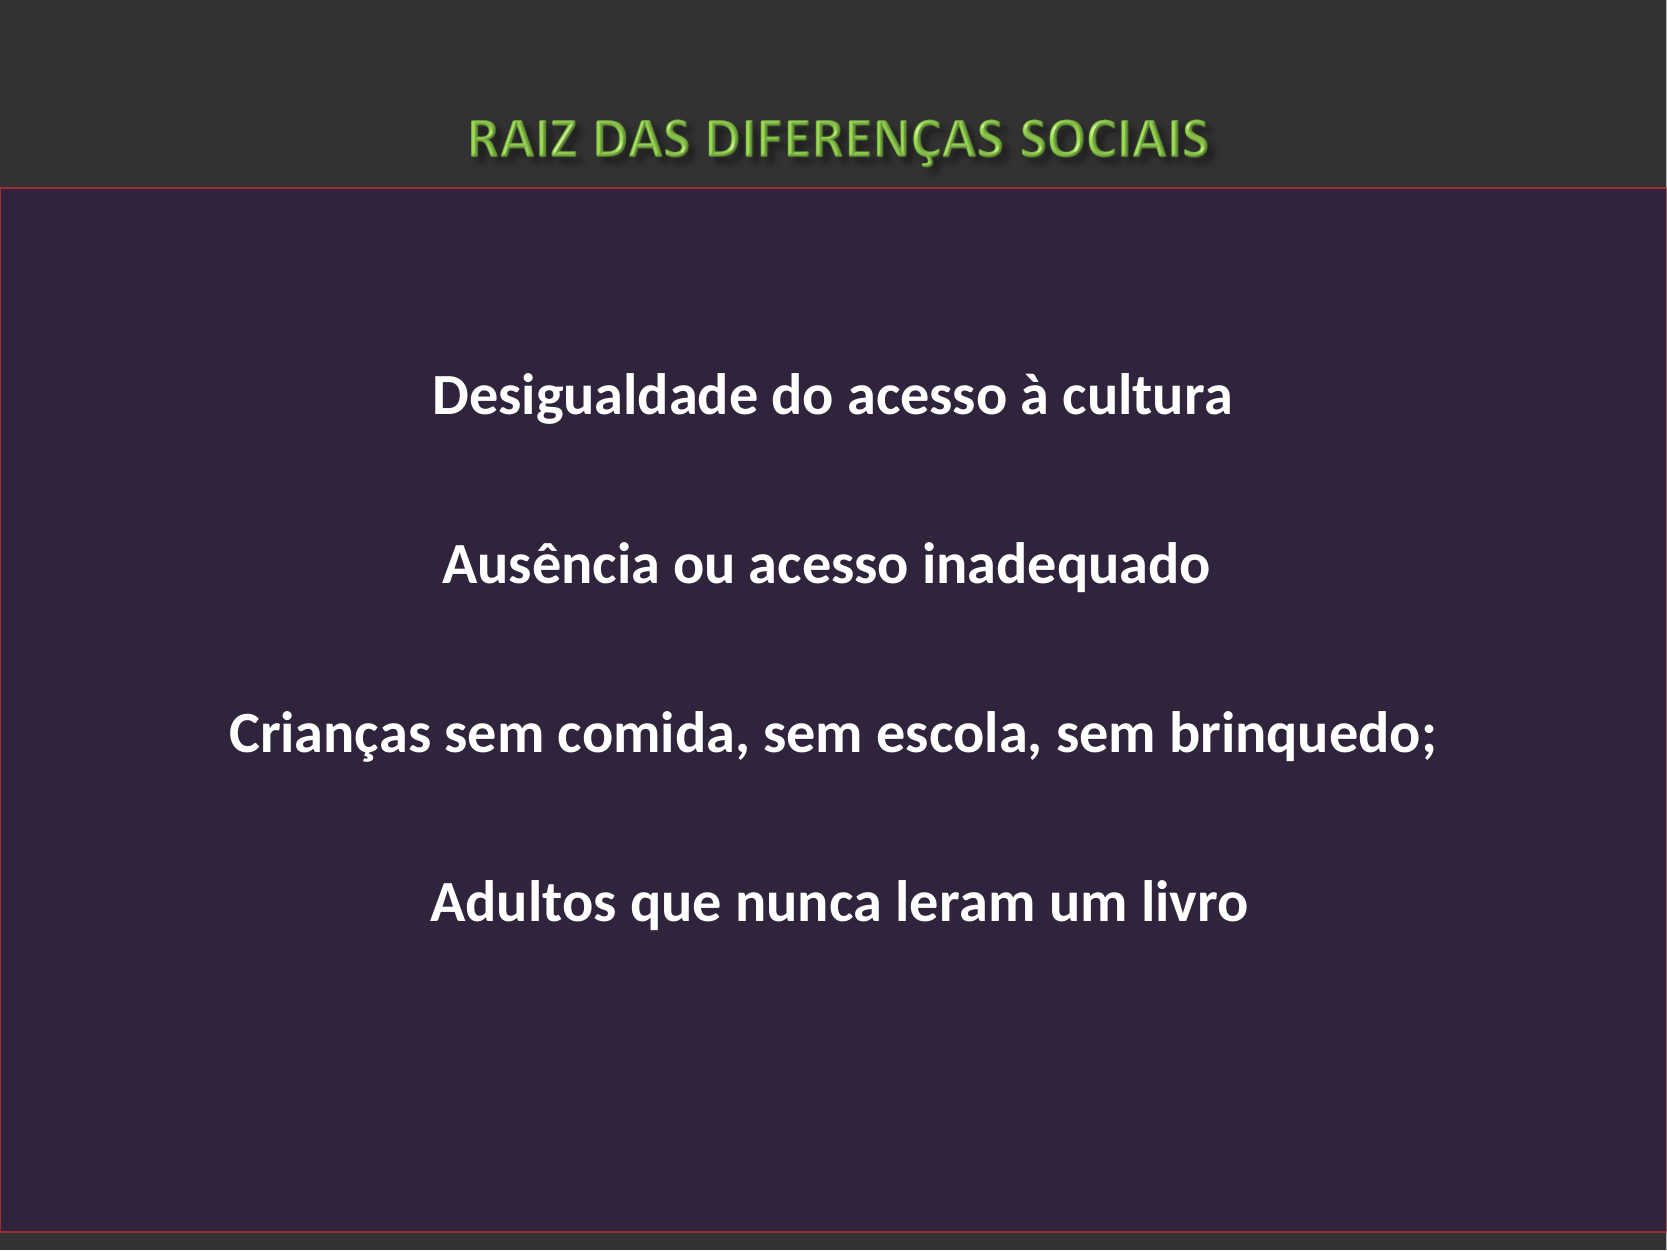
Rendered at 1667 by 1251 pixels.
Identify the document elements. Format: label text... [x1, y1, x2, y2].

list Desigualdade do acesso à cultura Ausência ou acesso inadequado Crianças sem comida, sem escola, sem brinquedo; Adultos que nunca leram um livro [0, 187, 1667, 1233]
text_box [0, 0, 1667, 187]
